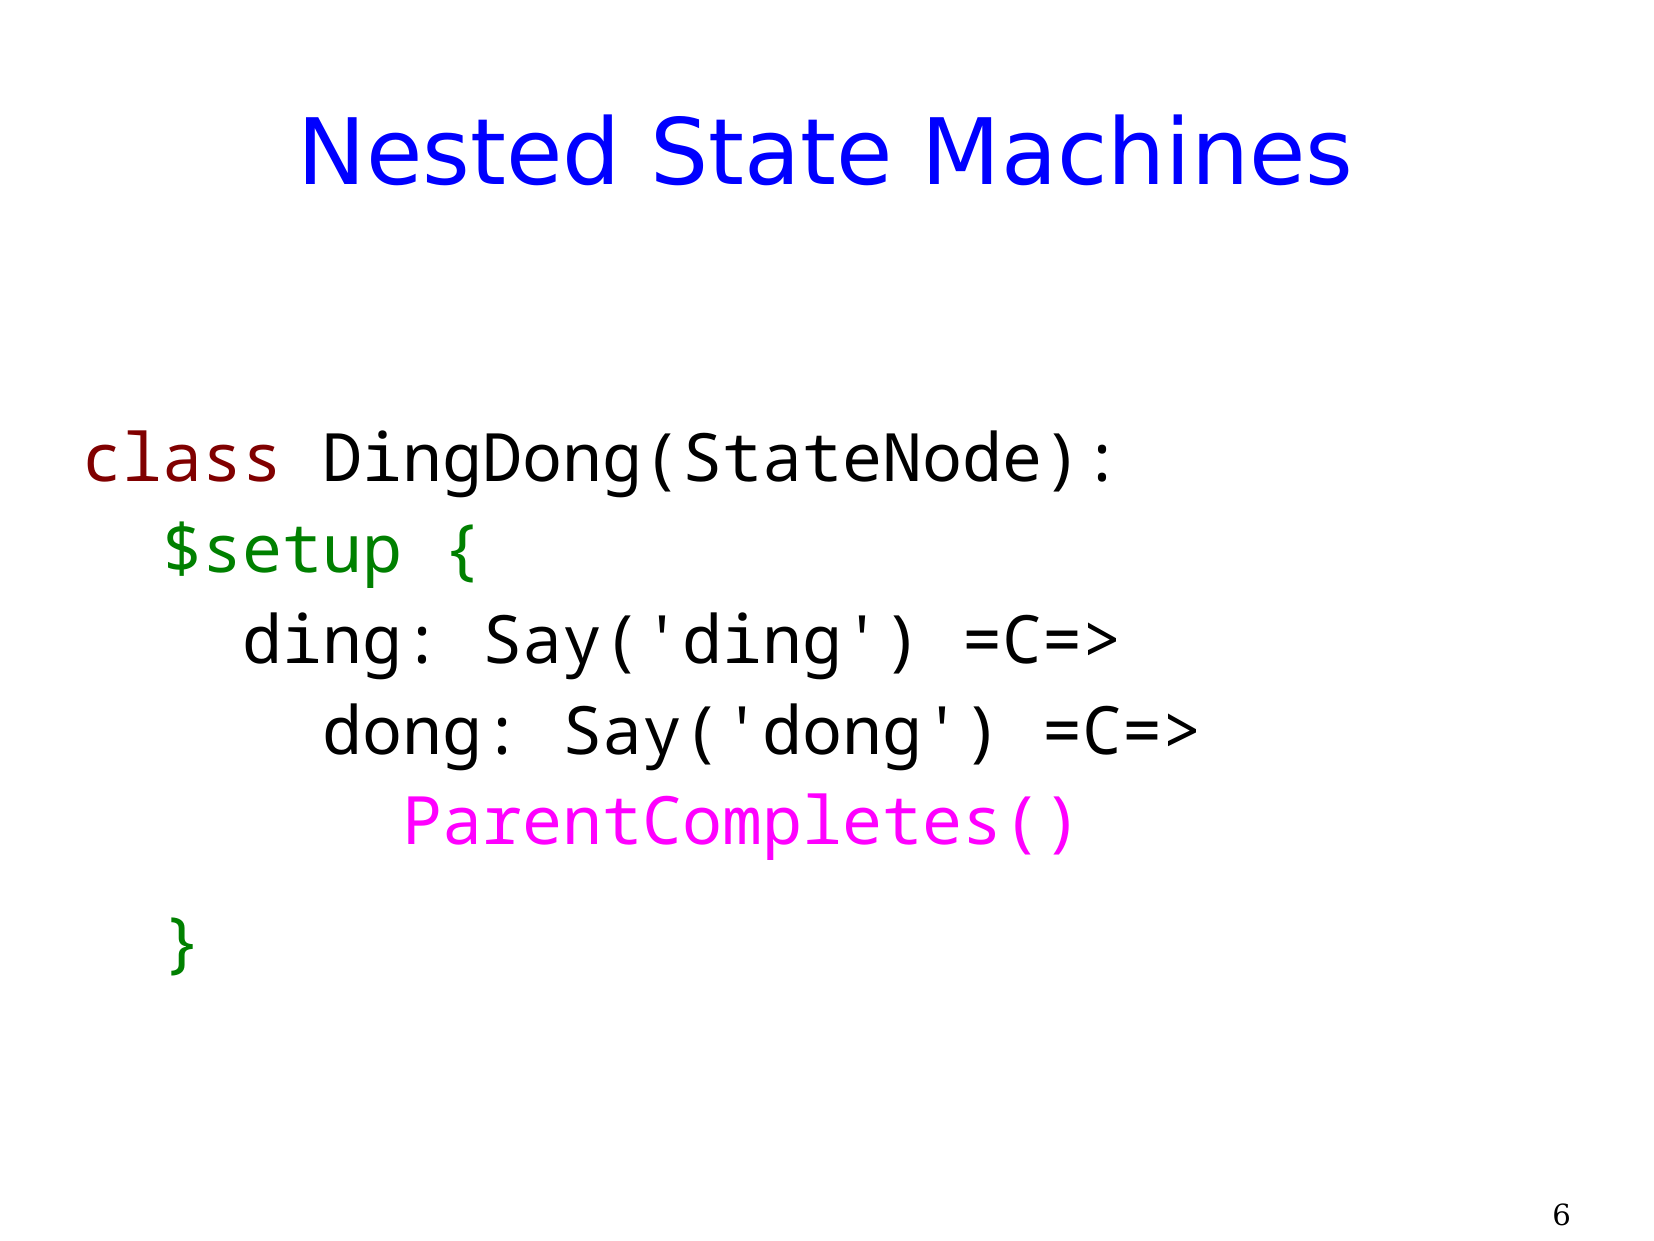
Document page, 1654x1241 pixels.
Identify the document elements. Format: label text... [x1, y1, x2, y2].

title Nested State Machines [82, 49, 1571, 257]
list class DingDong(StateNode): $setup { ding: Say('ding') =C=> dong: Say('dong') =C=> ParentCompletes() } [82, 290, 1571, 1109]
